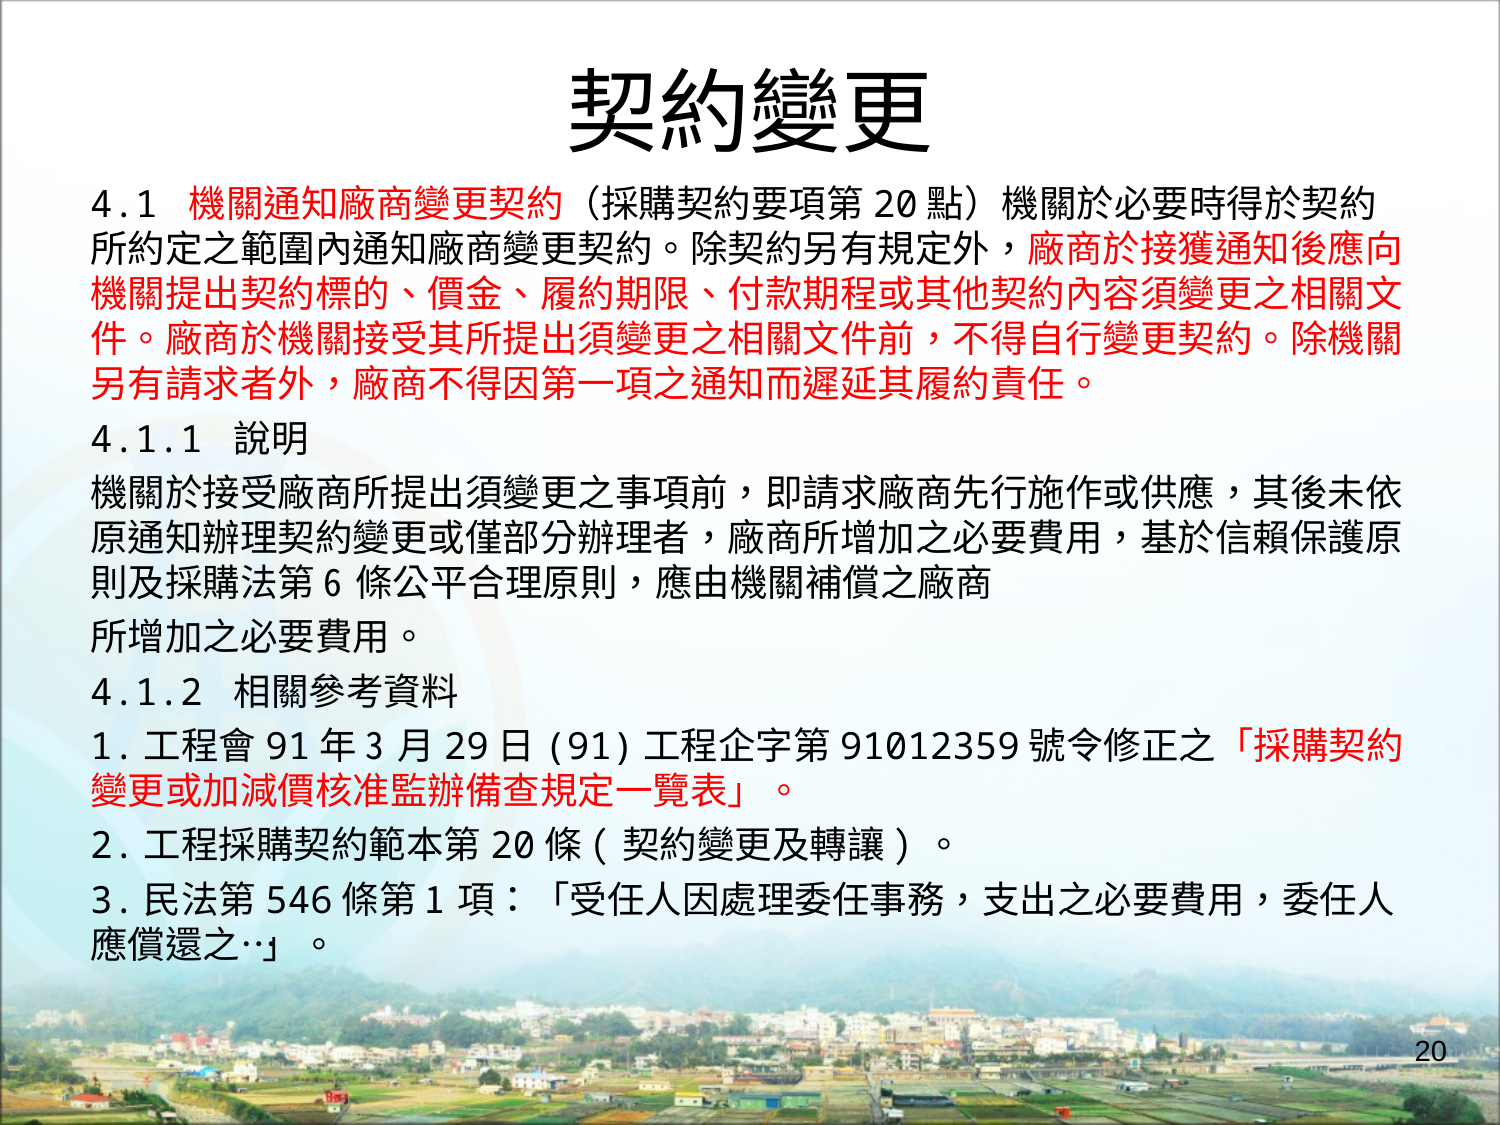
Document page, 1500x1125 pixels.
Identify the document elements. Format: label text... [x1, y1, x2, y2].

title 契約變更 [75, 45, 1426, 172]
text_box <編號> [1111, 1024, 1462, 1103]
picture [0, 0, 1500, 1125]
list 4.1 機關通知廠商變更契約（採購契約要項第20點）機關於必要時得於契約所約定之範圍內通知廠商變更契約。除契約另有規定外，廠商於接獲通知後應向機關提出契約標的、價金、履約期限、付款期程或其他契約內容須變更之相關文件。廠商於機關接受其所提出須變更之相關文件前，不得自行變更契約。除機關另有請求者外，廠商不得因第一項之通知而遲延其履約責任。 4.1.1 說明 機關於接受廠商所提出須變更之事項前，即請求廠商先行施作或供應，其後未依原通知辦理契約變更或僅部分辦理者，廠商所增加之必要費用，基於信賴保護原則及採購法第6條公平合理原則，應由機關補償之廠商 所增加之必要費用。 4.1.2 相關參考資料 1.工程會91年3月29日(91)工程企字第91012359號令修正之「採購契約變更或加減價核准監辦備查規定一覽表」。 2.工程採購契約範本第20條(契約變更及轉讓)。 3.民法第546條第1項：「受任人因處理委任事務，支出之必要費用，委任人應償還之…」。 [75, 172, 1426, 1005]
